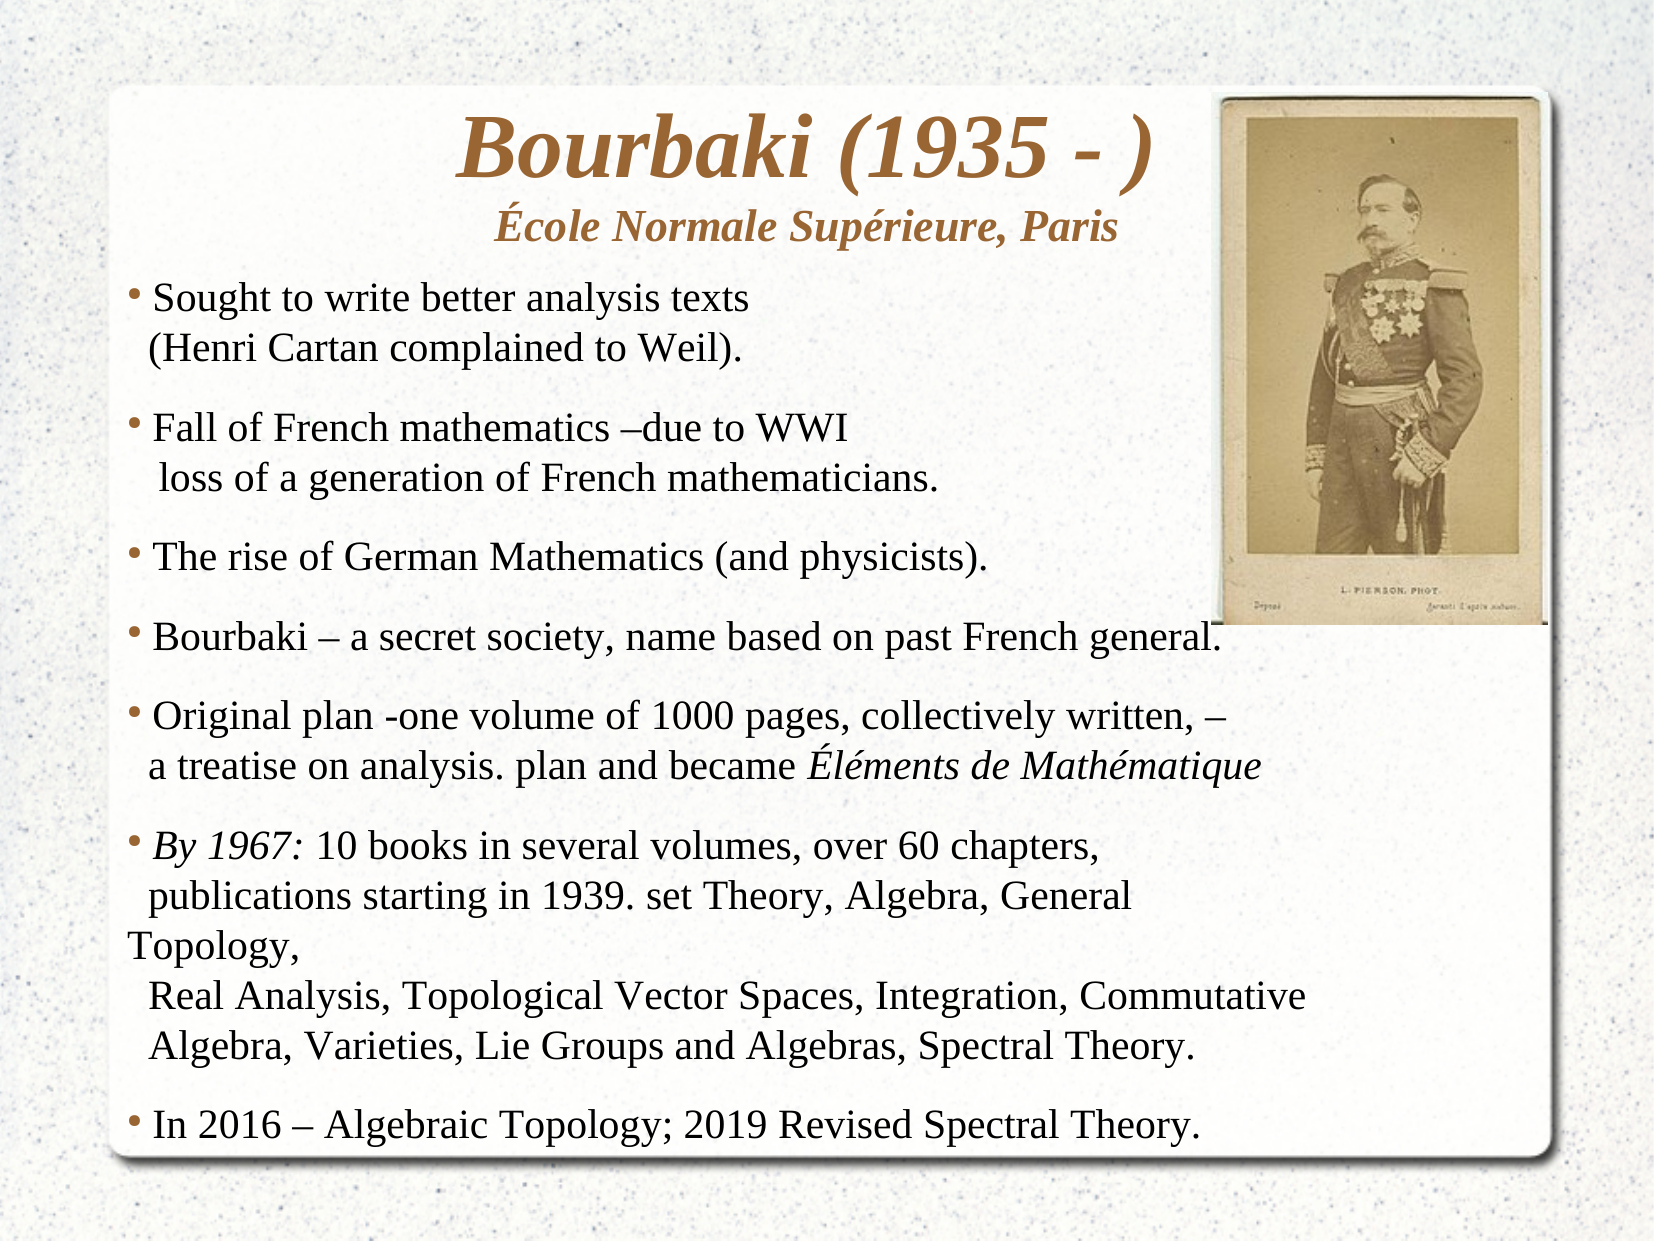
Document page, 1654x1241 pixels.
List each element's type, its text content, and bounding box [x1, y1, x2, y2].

picture [1211, 92, 1548, 625]
text_box Sought to write better analysis texts (Henri Cartan complained to Weil). Fall of French mathematics –due to WWI loss of a generation of French mathematicians. The rise of German Mathematics (and physicists). Bourbaki – a secret society, name based on past French general. Original plan -one volume of 1000 pages, collectively written, – a treatise on analysis. plan and became Éléments de Mathématique By 1967: 10 books in several volumes, over 60 chapters, publications starting in 1939. set Theory, Algebra, General Topology, Real Analysis, Topological Vector Spaces, Integration, Commutative Algebra, Varieties, Lie Groups and Algebras, Spectral Theory. In 2016 – Algebraic Topology; 2019 Revised Spectral Theory. [127, 269, 1323, 1128]
text_box Bourbaki (1935 - ) École Normale Supérieure, Paris [221, 86, 1394, 239]
